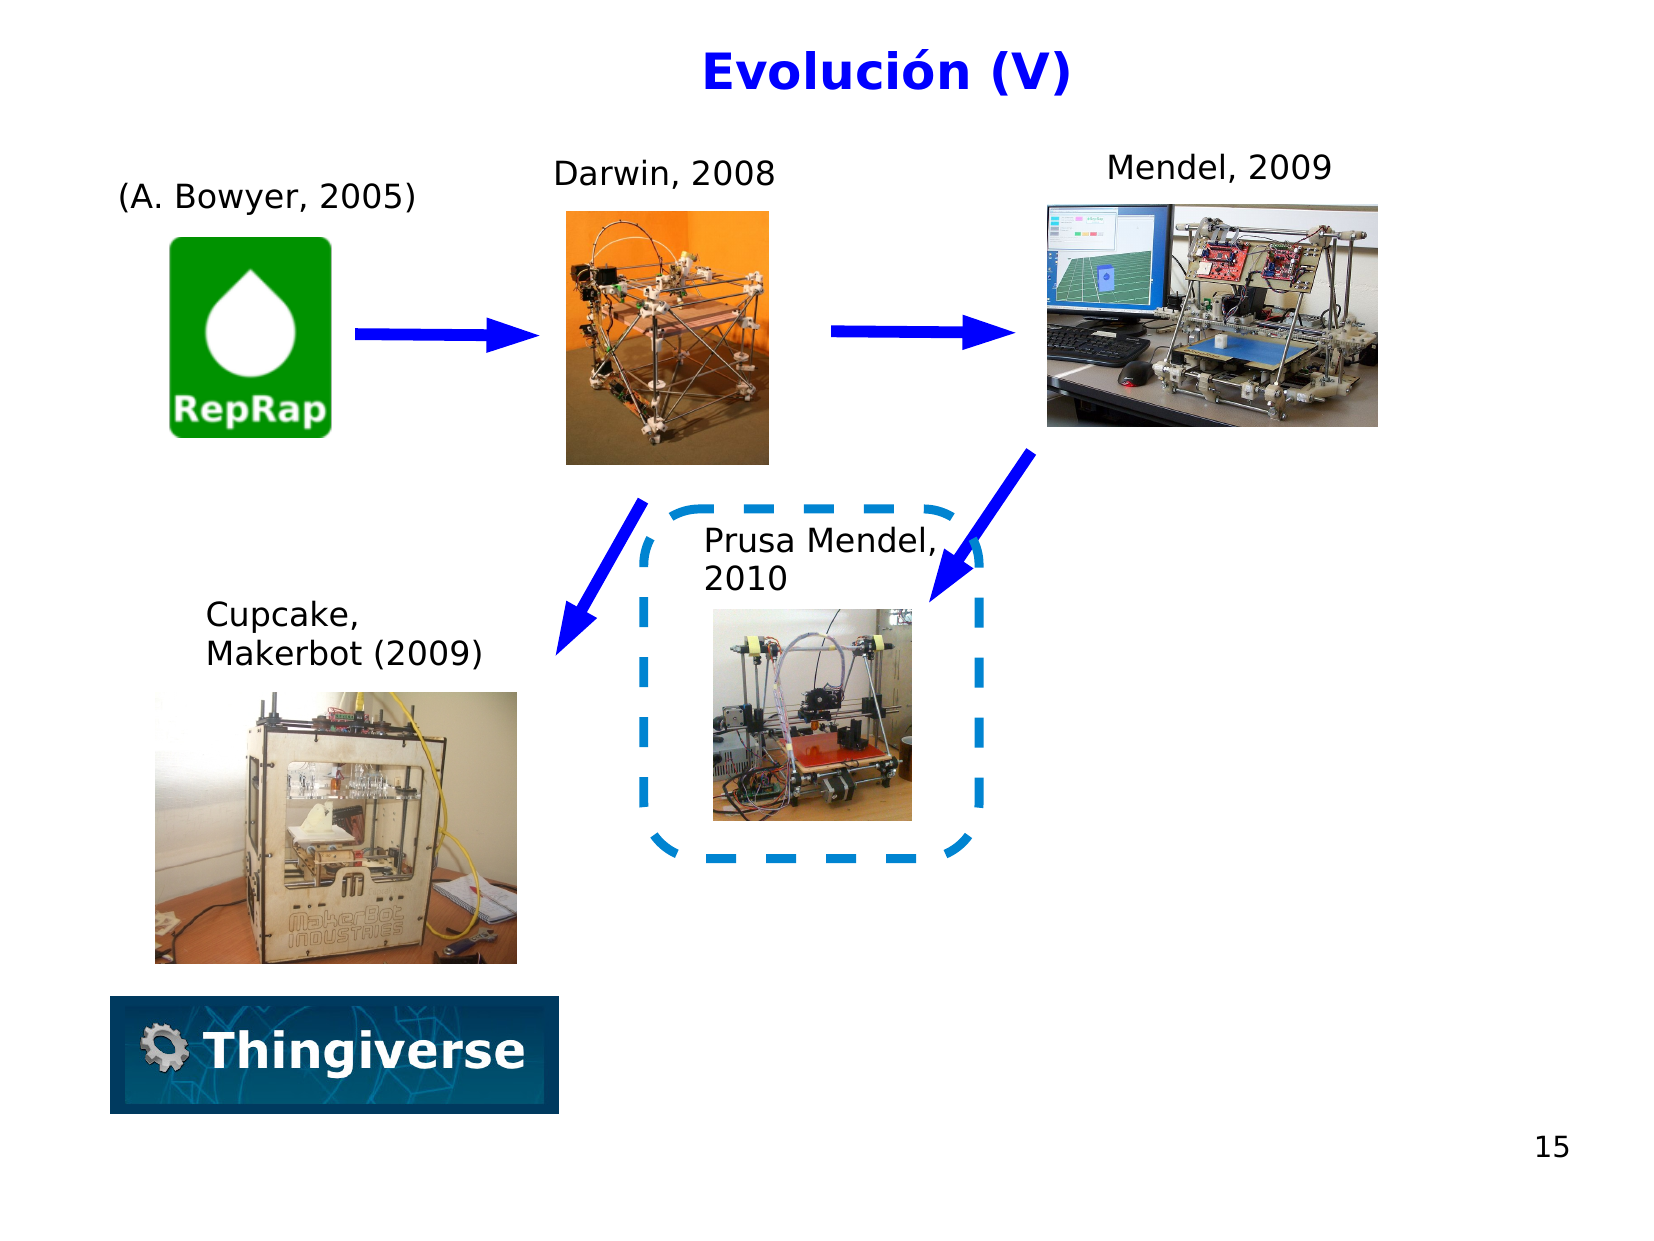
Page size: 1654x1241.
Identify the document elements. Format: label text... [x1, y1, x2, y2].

picture [151, 237, 352, 438]
picture [110, 996, 559, 1114]
picture [1047, 204, 1378, 427]
text_box Darwin, 2008 [538, 146, 882, 206]
text_box (A. Bowyer, 2005) [92, 169, 436, 229]
picture [713, 609, 912, 821]
text_box Prusa Mendel, 2010 [688, 513, 1033, 606]
text_box Cupcake, Makerbot (2009) [190, 588, 535, 681]
picture [155, 692, 517, 964]
text_box Mendel, 2009 [1091, 141, 1435, 200]
text_box Evolución (V) [686, 36, 1289, 110]
picture [566, 211, 769, 465]
